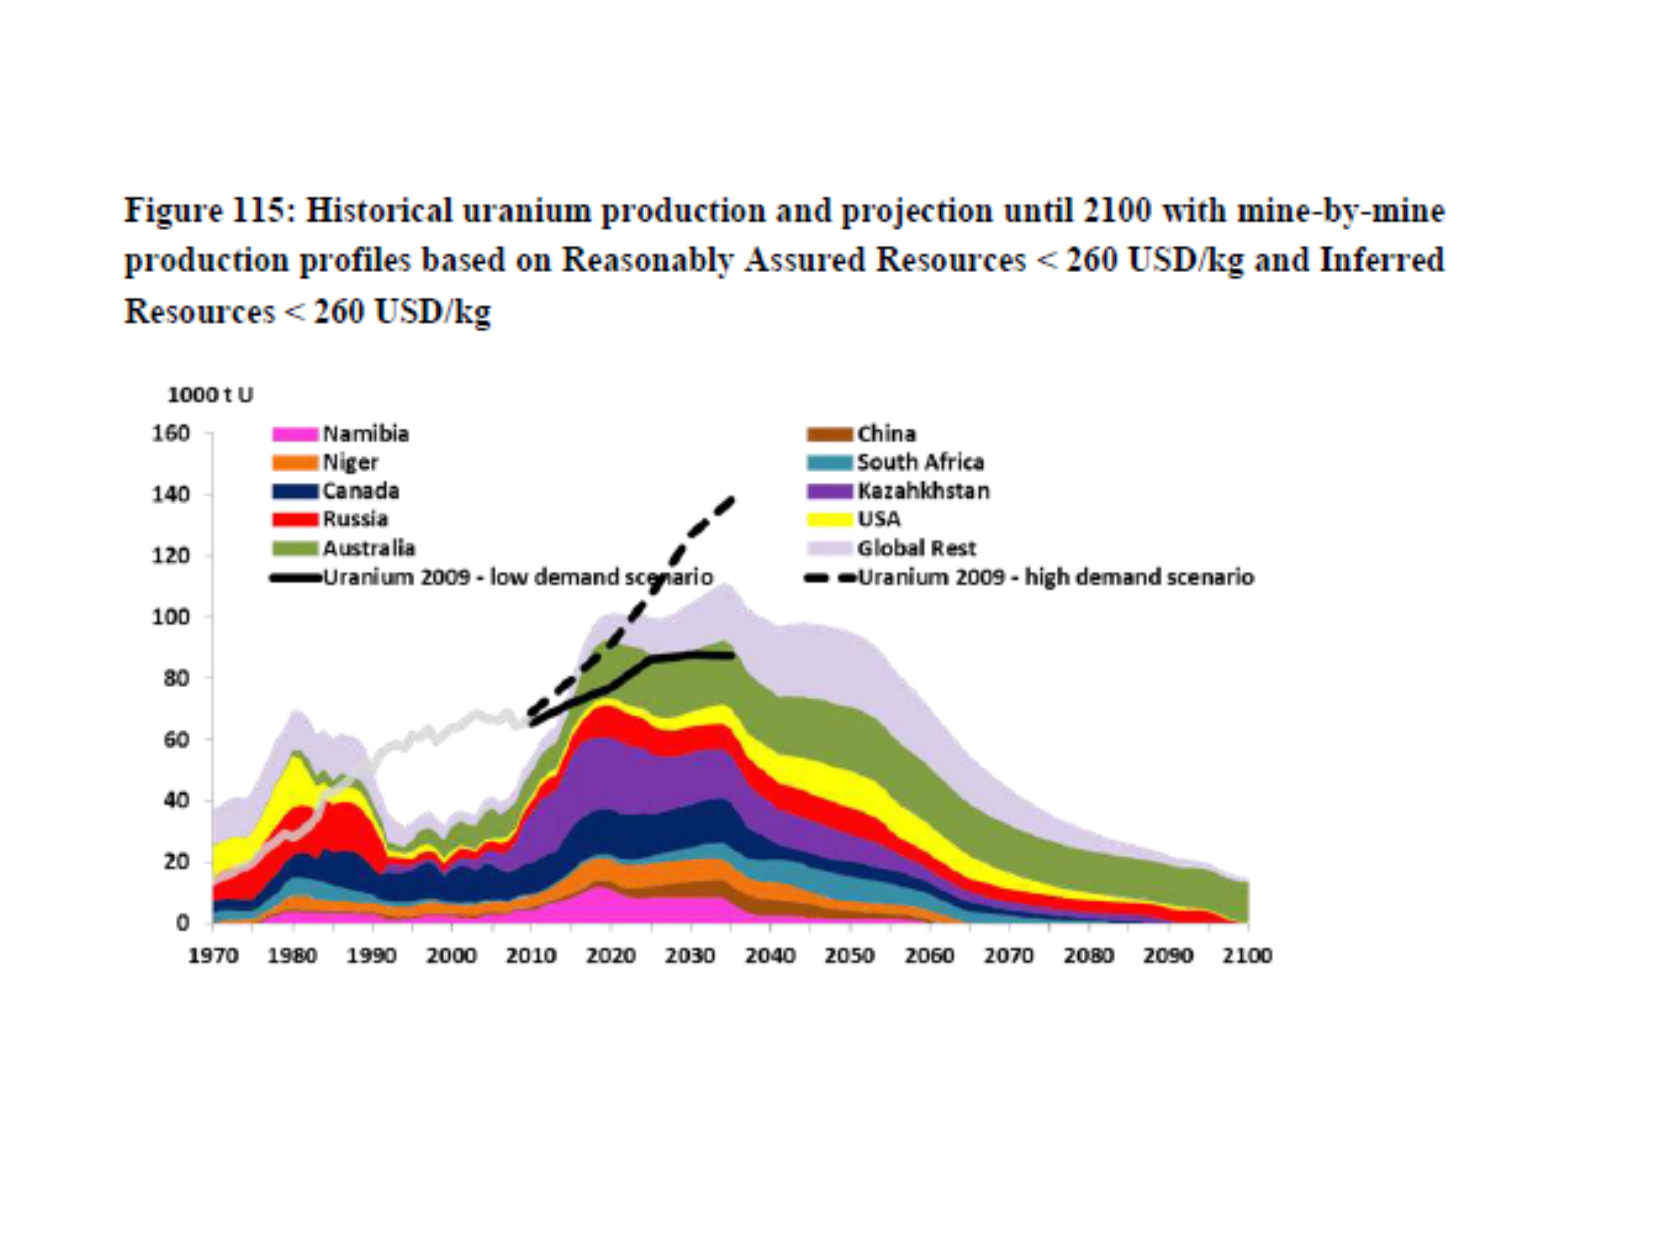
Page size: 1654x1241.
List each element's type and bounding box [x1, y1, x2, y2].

picture [106, 188, 1453, 971]
